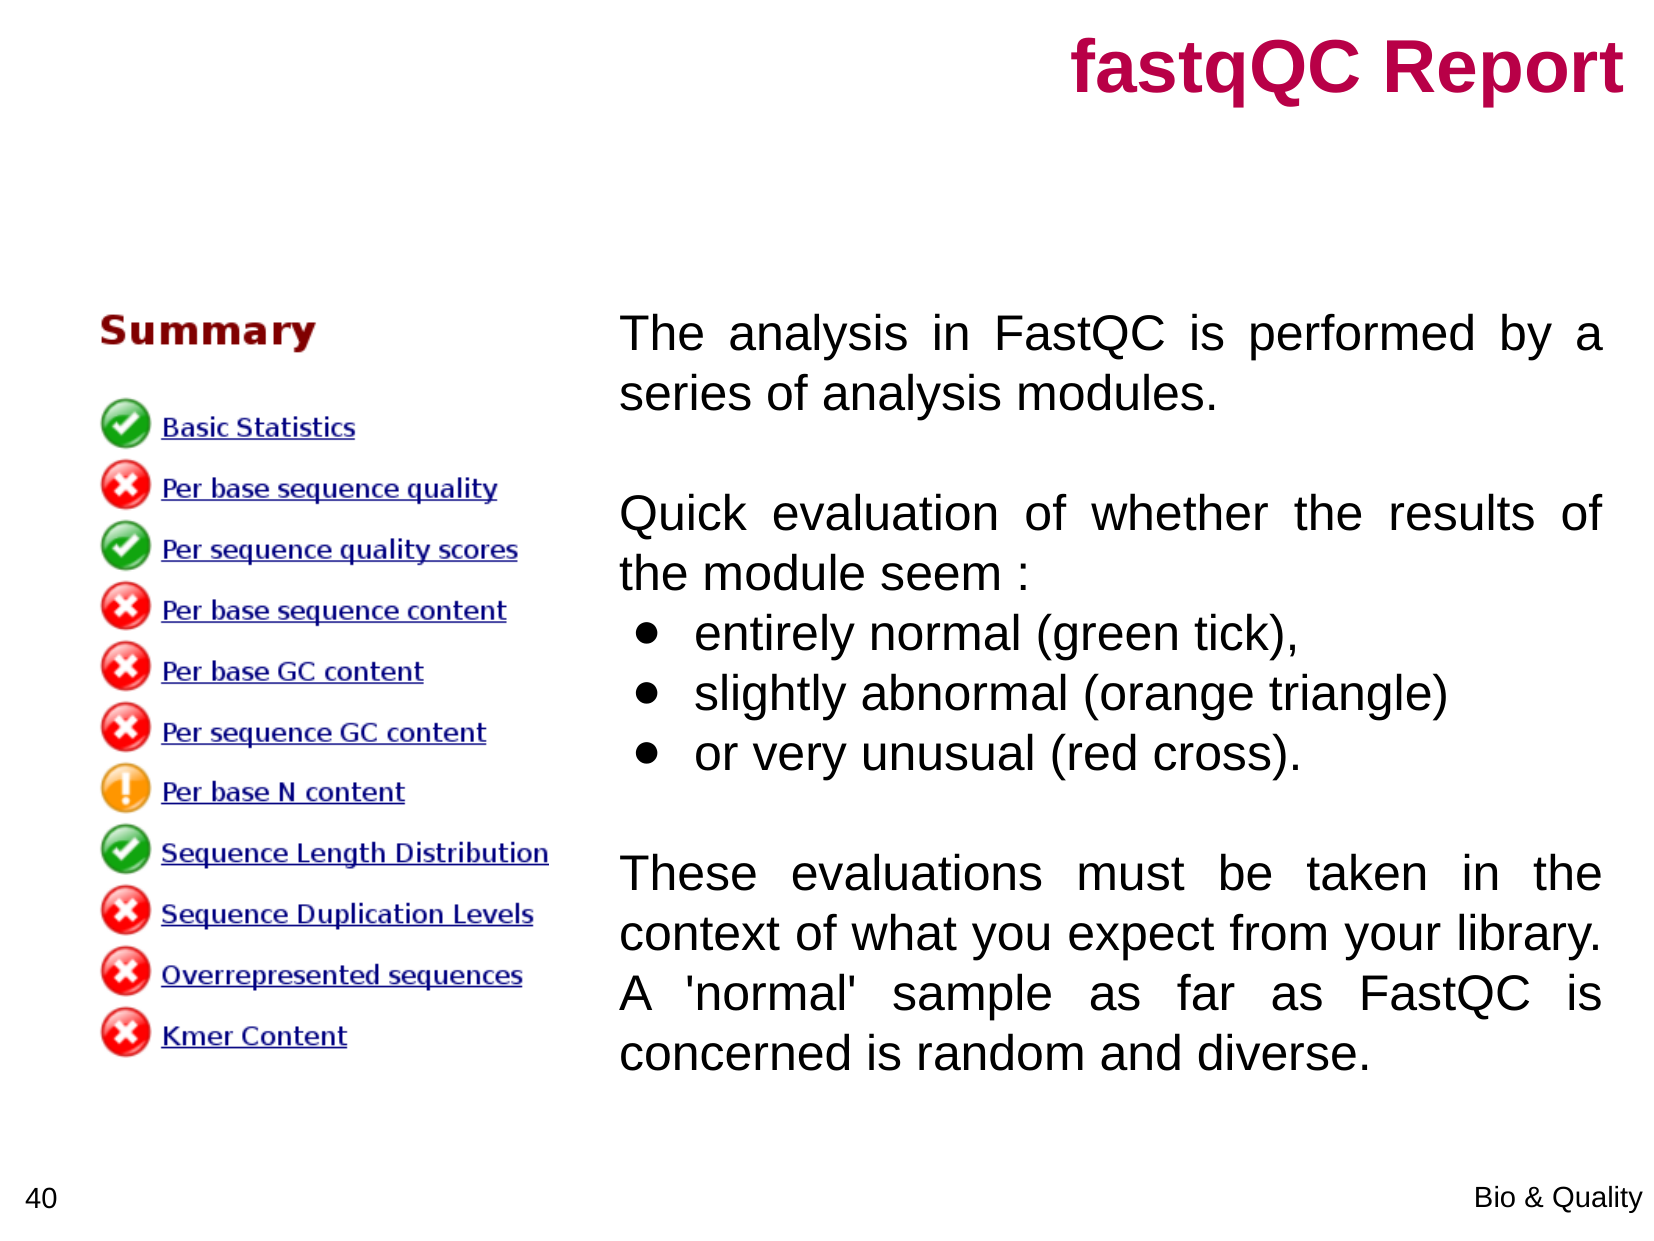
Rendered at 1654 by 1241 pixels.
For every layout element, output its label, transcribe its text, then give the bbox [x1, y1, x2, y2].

text_box The analysis in FastQC is performed by a series of analysis modules. Quick evaluation of whether the results of the module seem : entirely normal (green tick), slightly abnormal (orange triangle) or very unusual (red cross). These evaluations must be taken in the context of what you expect from your library. A 'normal' sample as far as FastQC is concerned is random and diverse. [604, 258, 1619, 1183]
picture [91, 304, 549, 1094]
text_box fastqQC Report [514, 25, 1625, 144]
